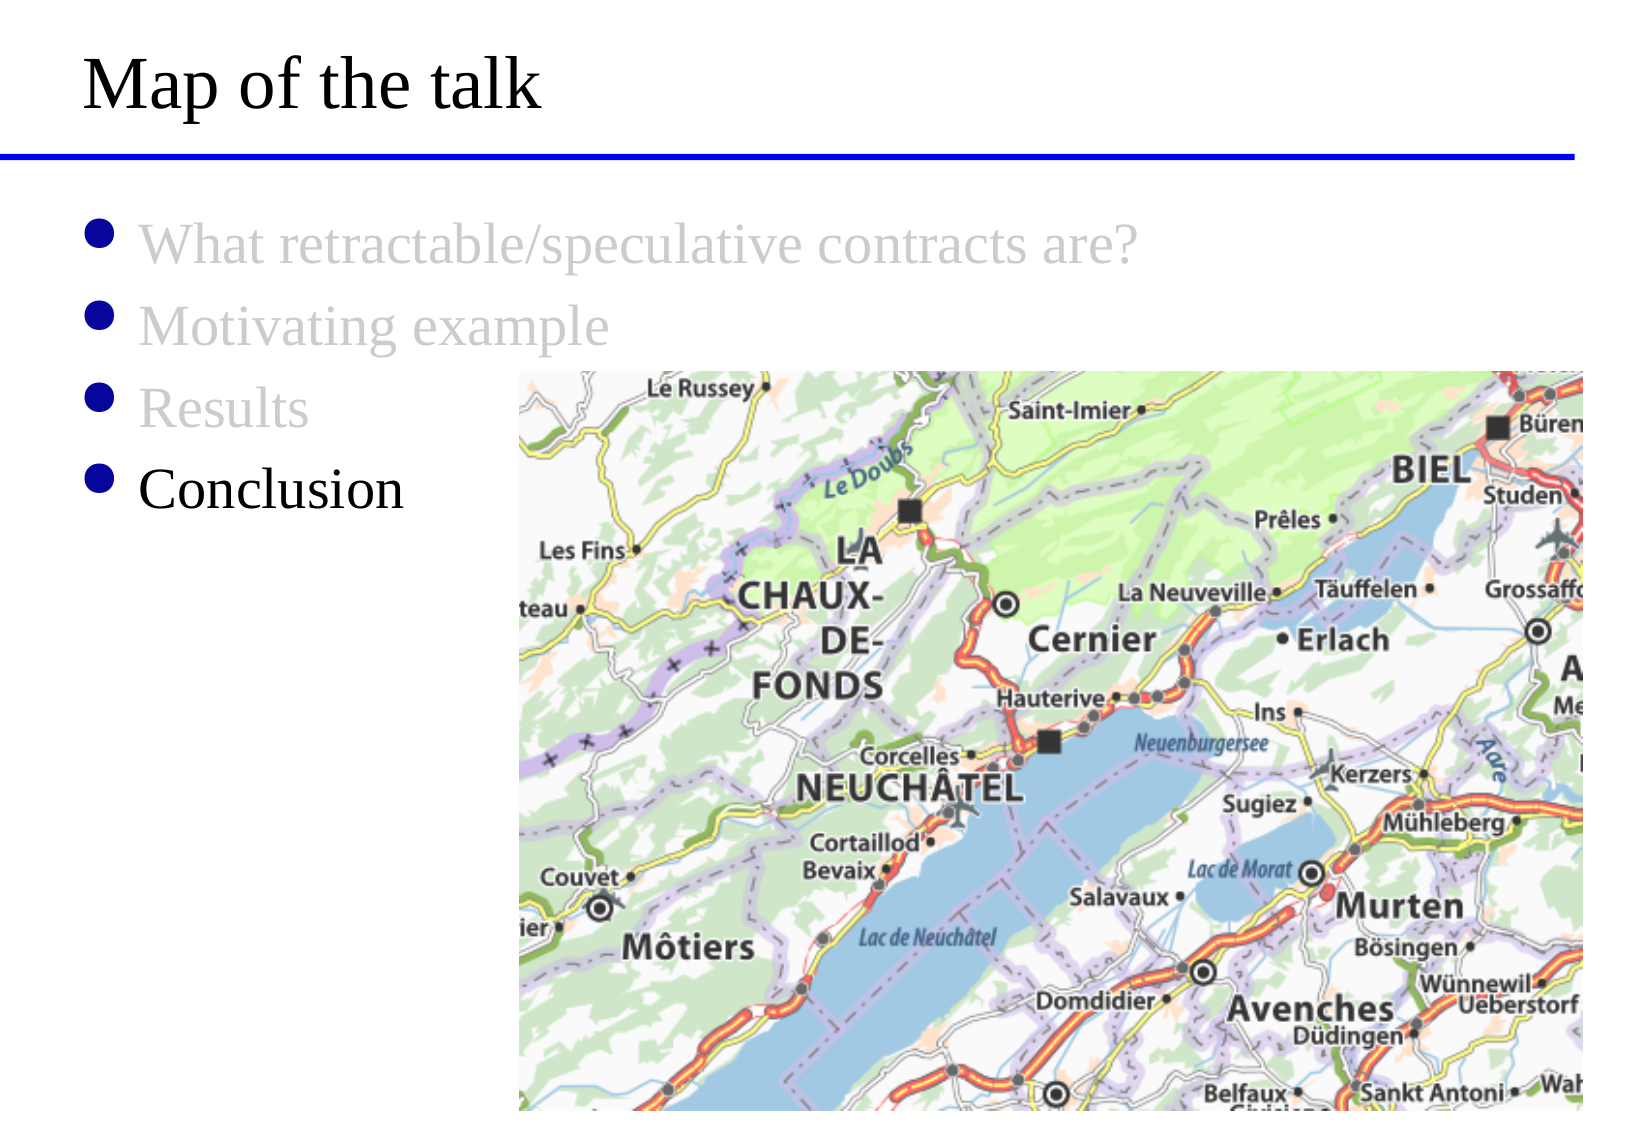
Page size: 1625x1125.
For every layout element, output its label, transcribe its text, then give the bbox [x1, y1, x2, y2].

title Map of the talk [67, 27, 1544, 131]
list What retractable/speculative contracts are? Motivating example Results Conclusion [67, 198, 1478, 1061]
picture [519, 371, 1583, 1111]
